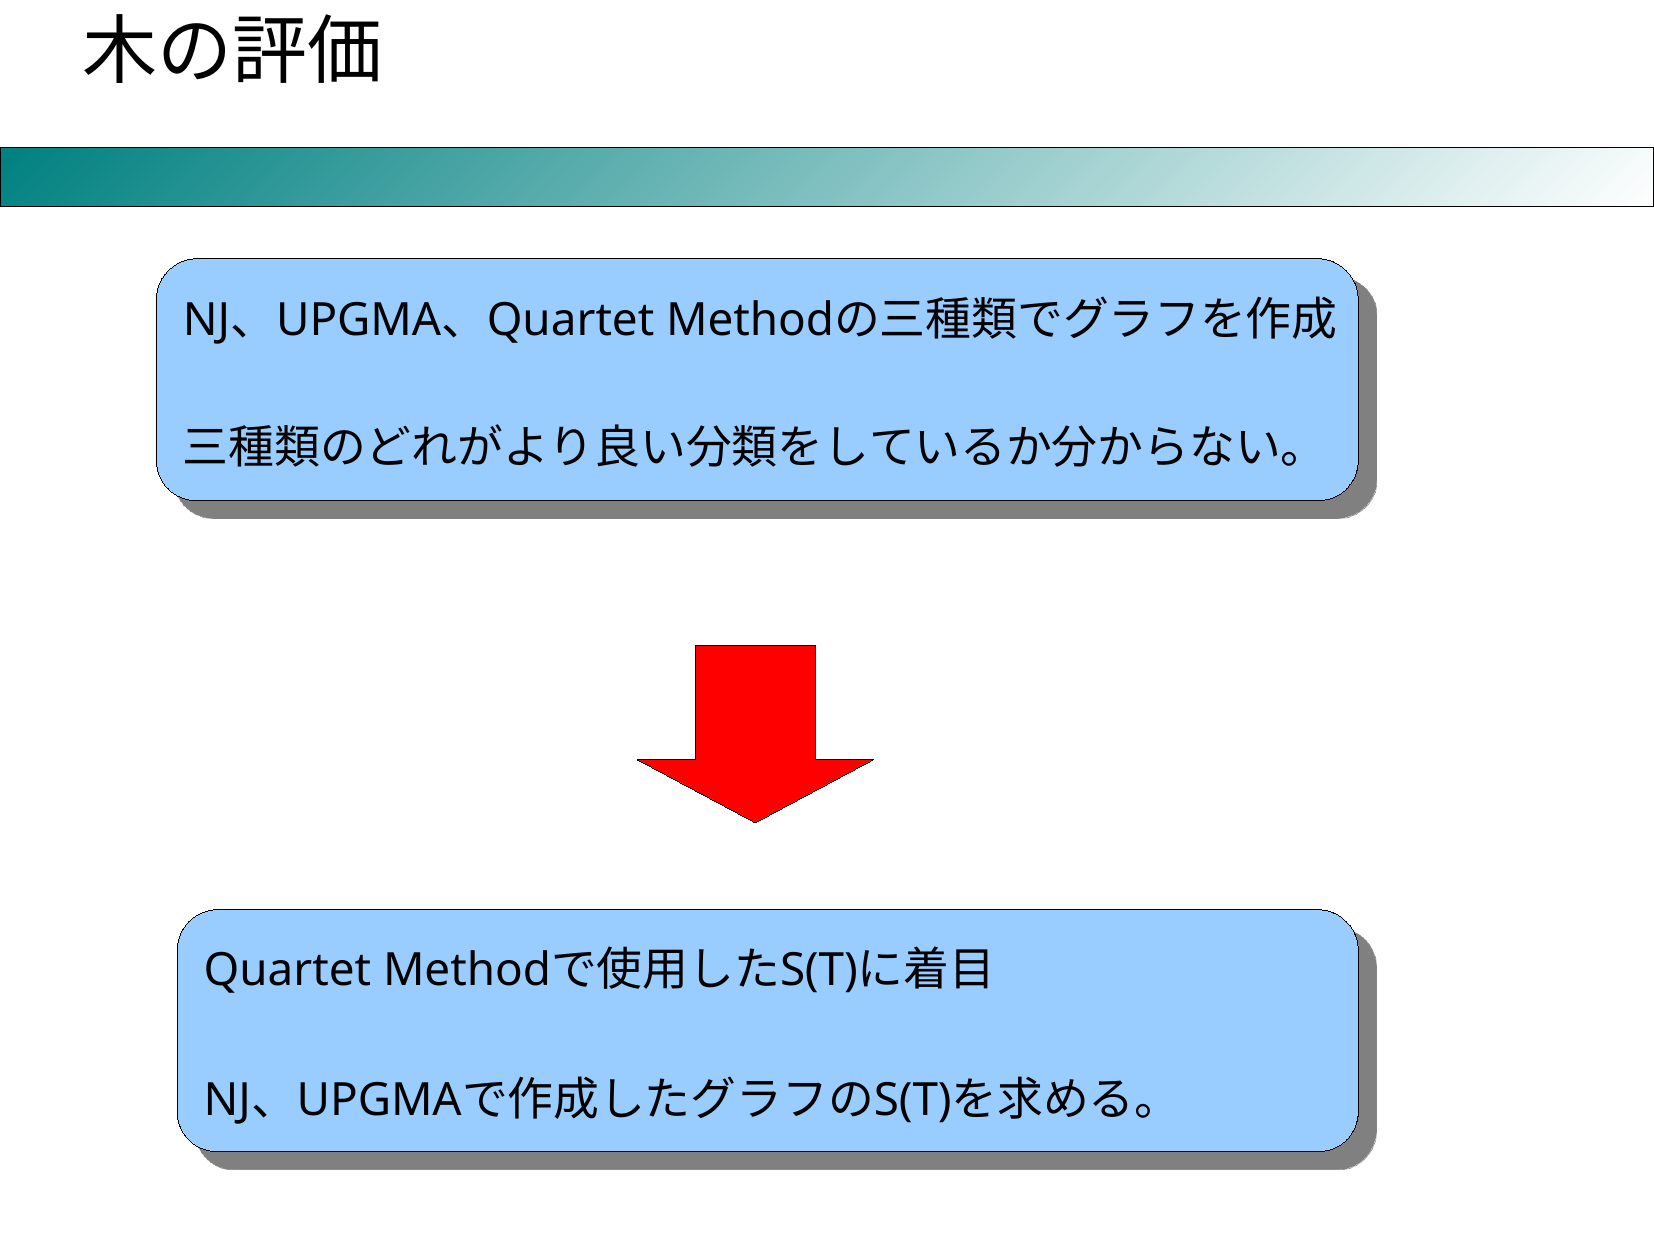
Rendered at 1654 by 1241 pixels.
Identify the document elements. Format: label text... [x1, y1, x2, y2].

title 木の評価 [82, 17, 1571, 180]
text_box NJ、UPGMA、Quartet Methodの三種類でグラフを作成 三種類のどれがより良い分類をしているか分からない。 [156, 258, 1359, 501]
text_box [637, 645, 874, 823]
text_box Quartet Methodで使用したS(T)に着目 NJ、UPGMAで作成したグラフのS(T)を求める。 [177, 909, 1359, 1152]
